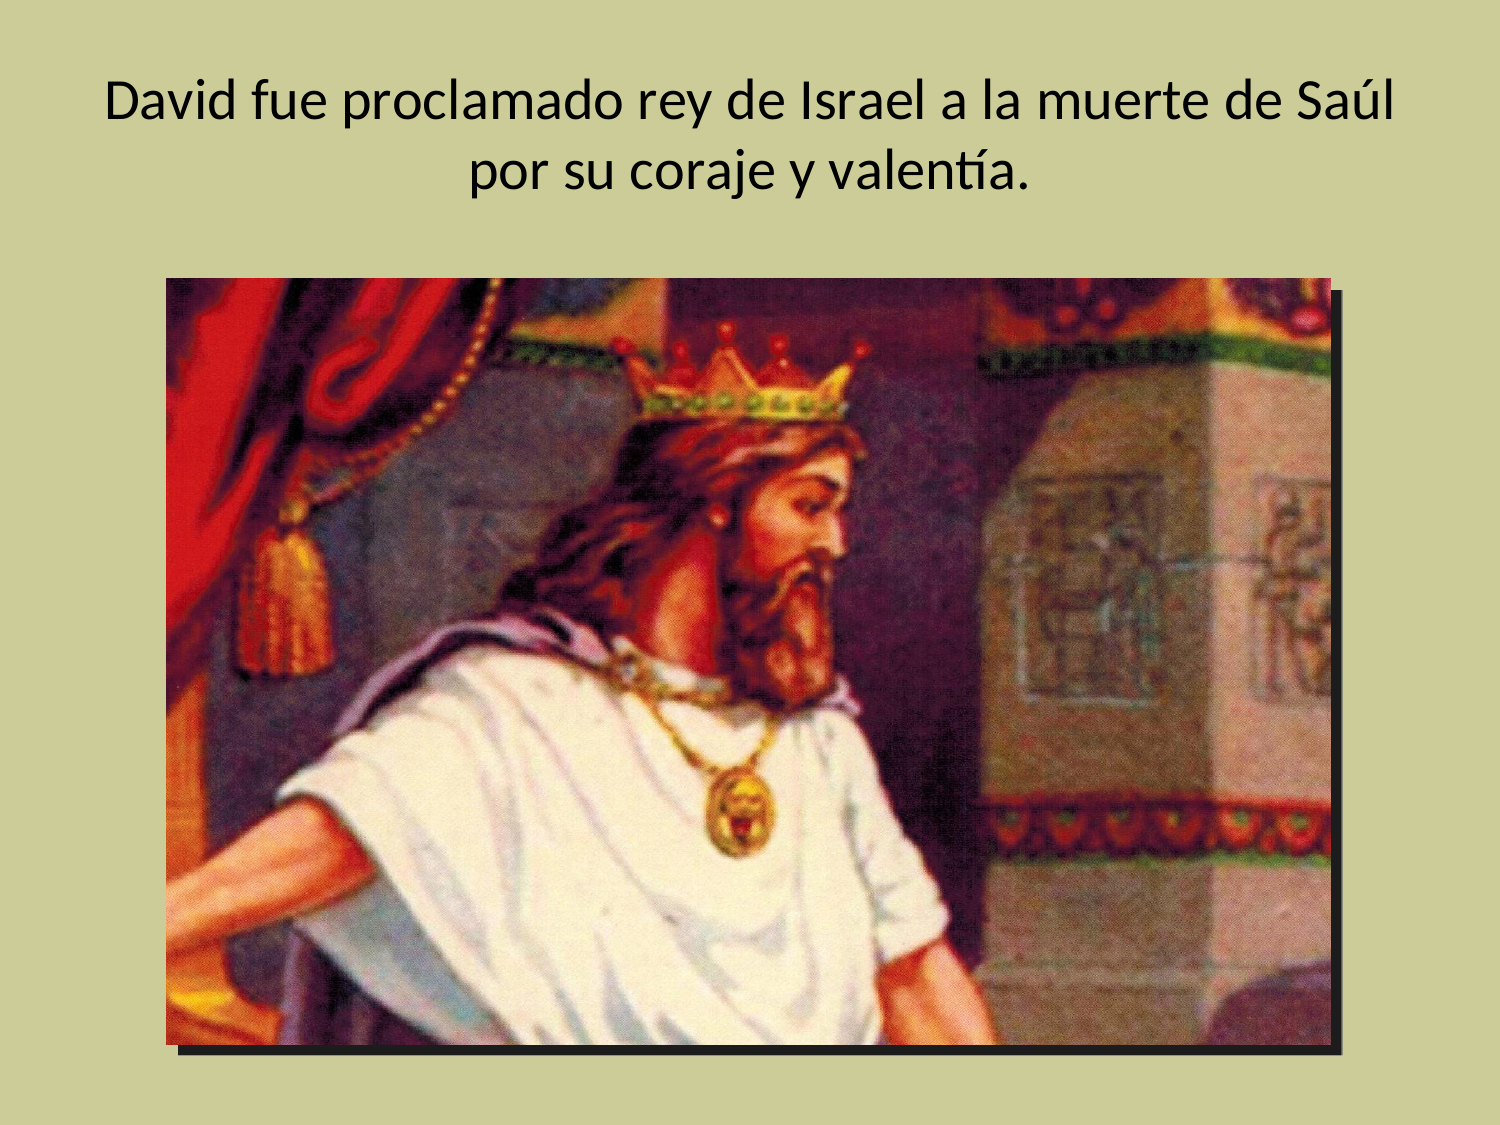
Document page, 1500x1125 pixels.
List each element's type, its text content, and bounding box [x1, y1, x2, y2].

picture [166, 278, 1331, 1045]
title David fue proclamado rey de Israel a la muerte de Saúl por su coraje y valentía. [75, 66, 1426, 197]
